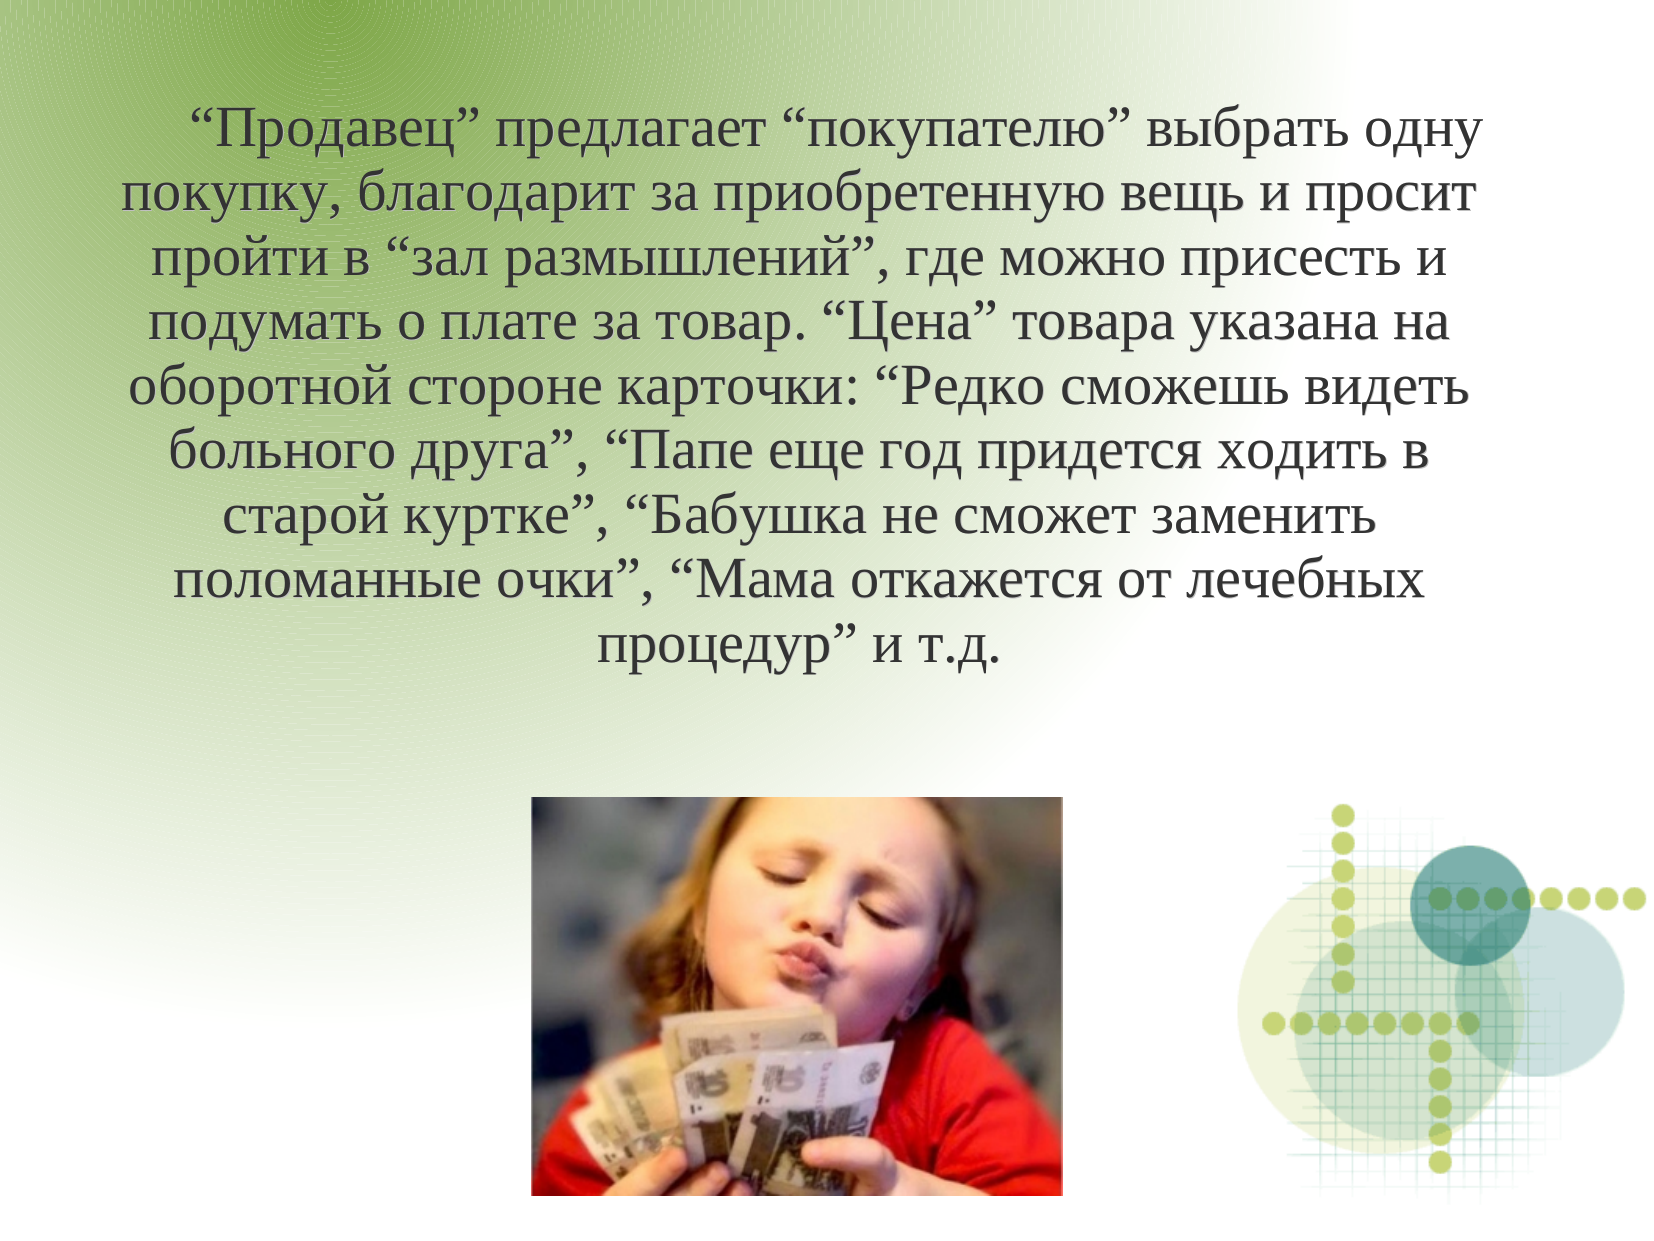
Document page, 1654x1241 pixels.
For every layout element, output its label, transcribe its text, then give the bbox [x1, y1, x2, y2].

picture [1224, 792, 1654, 1211]
picture [531, 797, 1063, 1196]
title “Продавец” предлагает “покупателю” выбрать одну покупку, благодарит за приобретенную вещь и просит пройти в “зал размышлений”, где можно присесть и подумать о плате за товар. “Цена” товара указана на оборотной стороне карточки: “Редко сможешь видеть больного друга”, “Папе еще год придется ходить в старой куртке”, “Бабушка не сможет заменить поломанные очки”, “Мама откажется от лечебных процедур” и т.д. [93, 89, 1506, 680]
